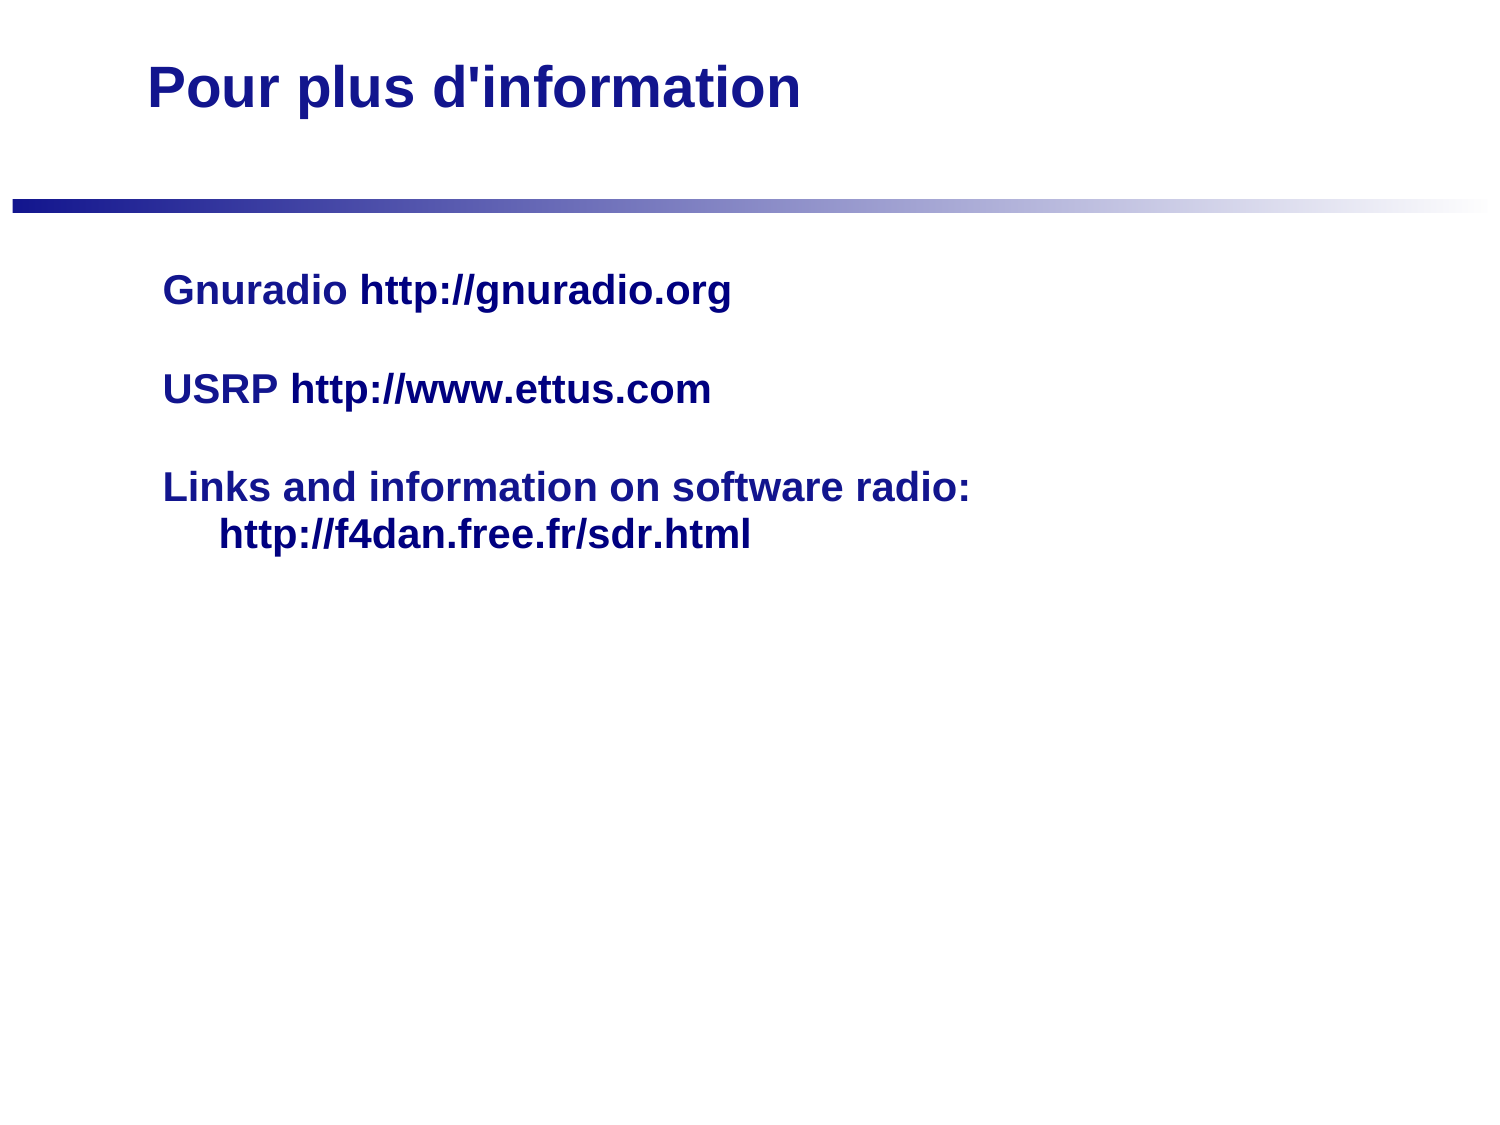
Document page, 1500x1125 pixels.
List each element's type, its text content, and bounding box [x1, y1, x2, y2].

list Gnuradio http://gnuradio.org USRP http://www.ettus.com Links and information on software radio: http://f4dan.free.fr/sdr.html [162, 267, 1388, 879]
title Pour plus d'information [147, 7, 1385, 168]
